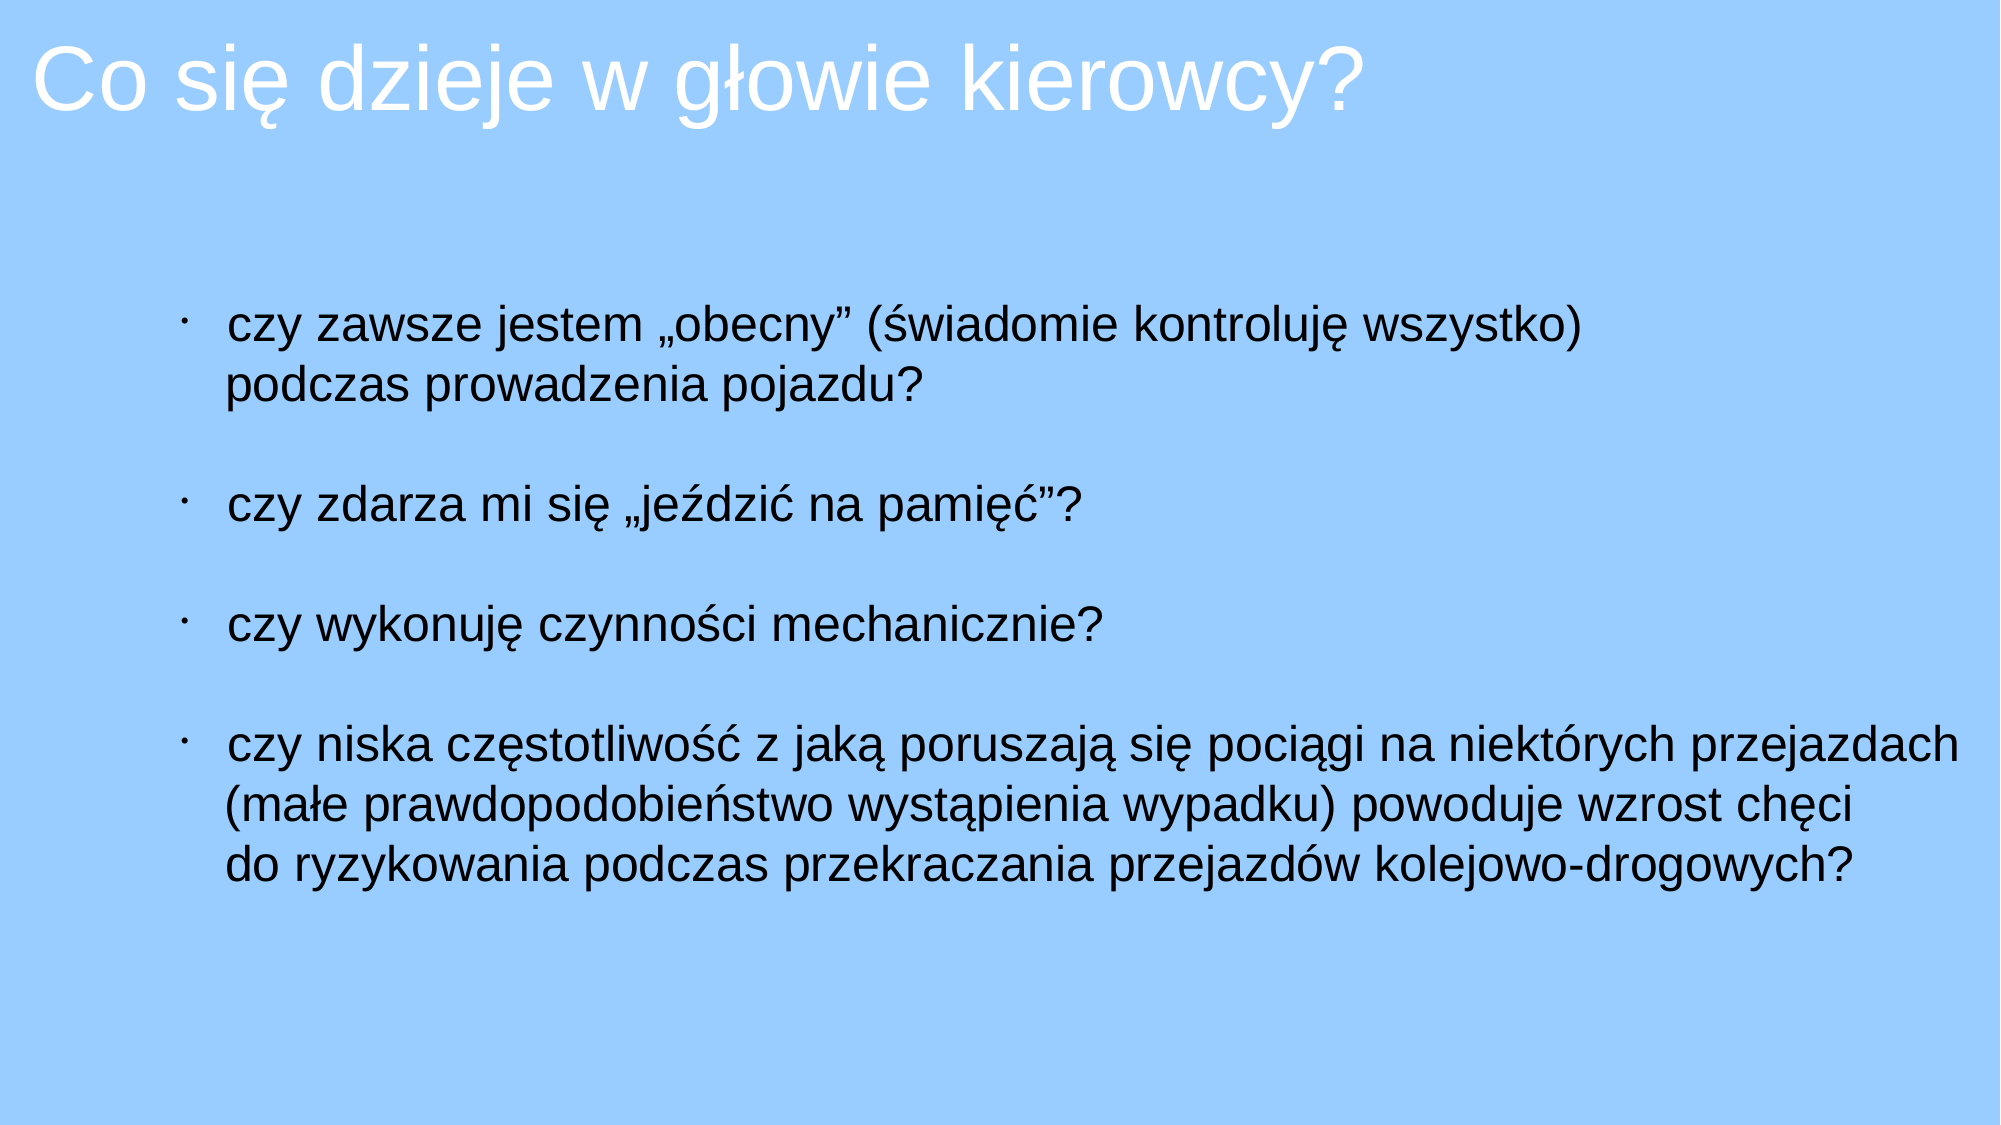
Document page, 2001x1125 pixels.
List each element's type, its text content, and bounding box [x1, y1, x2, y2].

title Co się dzieje w głowie kierowcy? [17, 23, 1743, 78]
text_box czy zawsze jestem „obecny” (świadomie kontroluję wszystko) podczas prowadzenia pojazdu? czy zdarza mi się „jeździć na pamięć”? czy wykonuję czynności mechanicznie? czy niska częstotliwość z jaką poruszają się pociągi na niektórych przejazdach (małe prawdopodobieństwo wystąpienia wypadku) powoduje wzrost chęci do ryzykowania podczas przekraczania przejazdów kolejowo-drogowych? [166, 283, 1990, 989]
